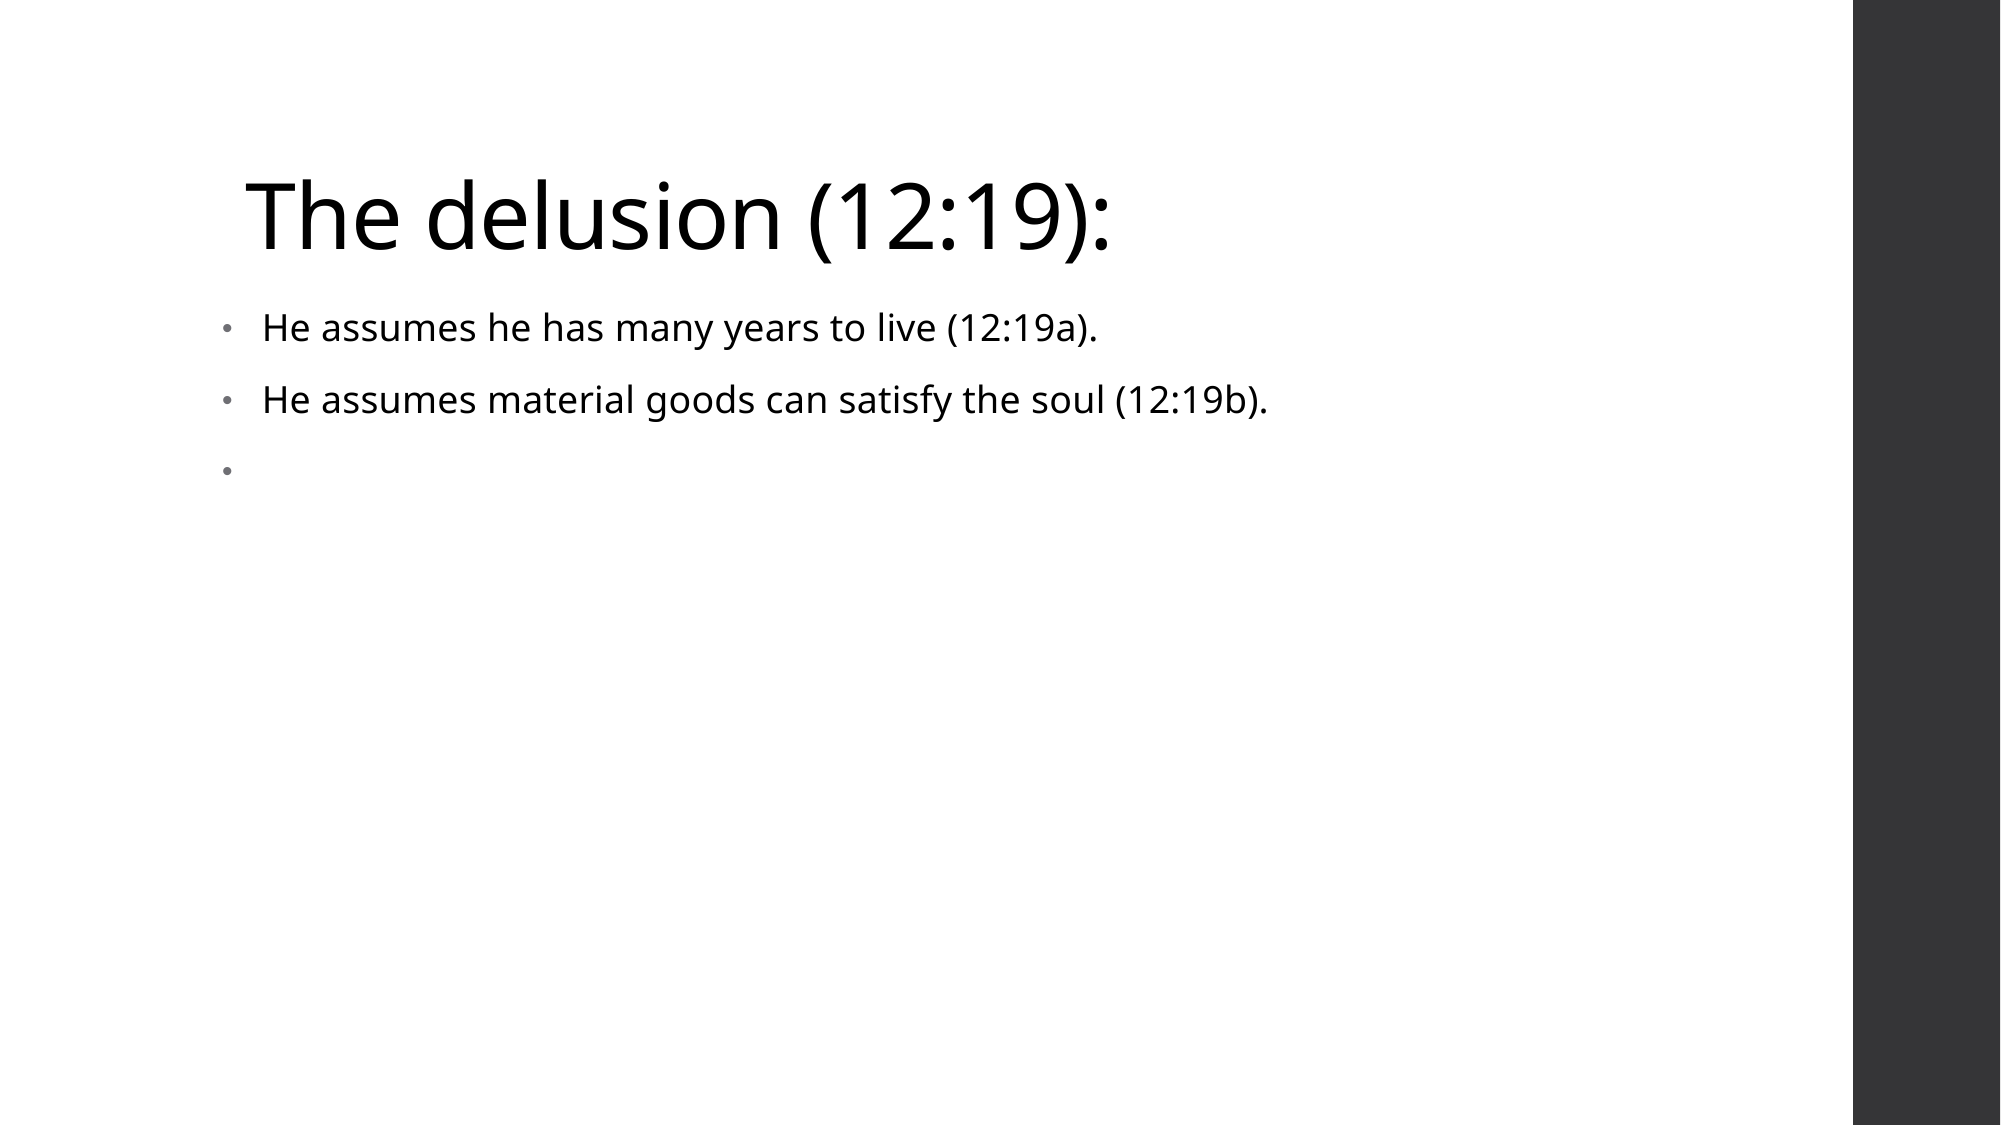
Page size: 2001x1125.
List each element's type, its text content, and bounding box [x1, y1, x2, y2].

list He assumes he has many years to live (12:19a). He assumes material goods can satisfy the soul (12:19b). [206, 299, 1617, 1014]
title The delusion (12:19): [206, 60, 1797, 278]
